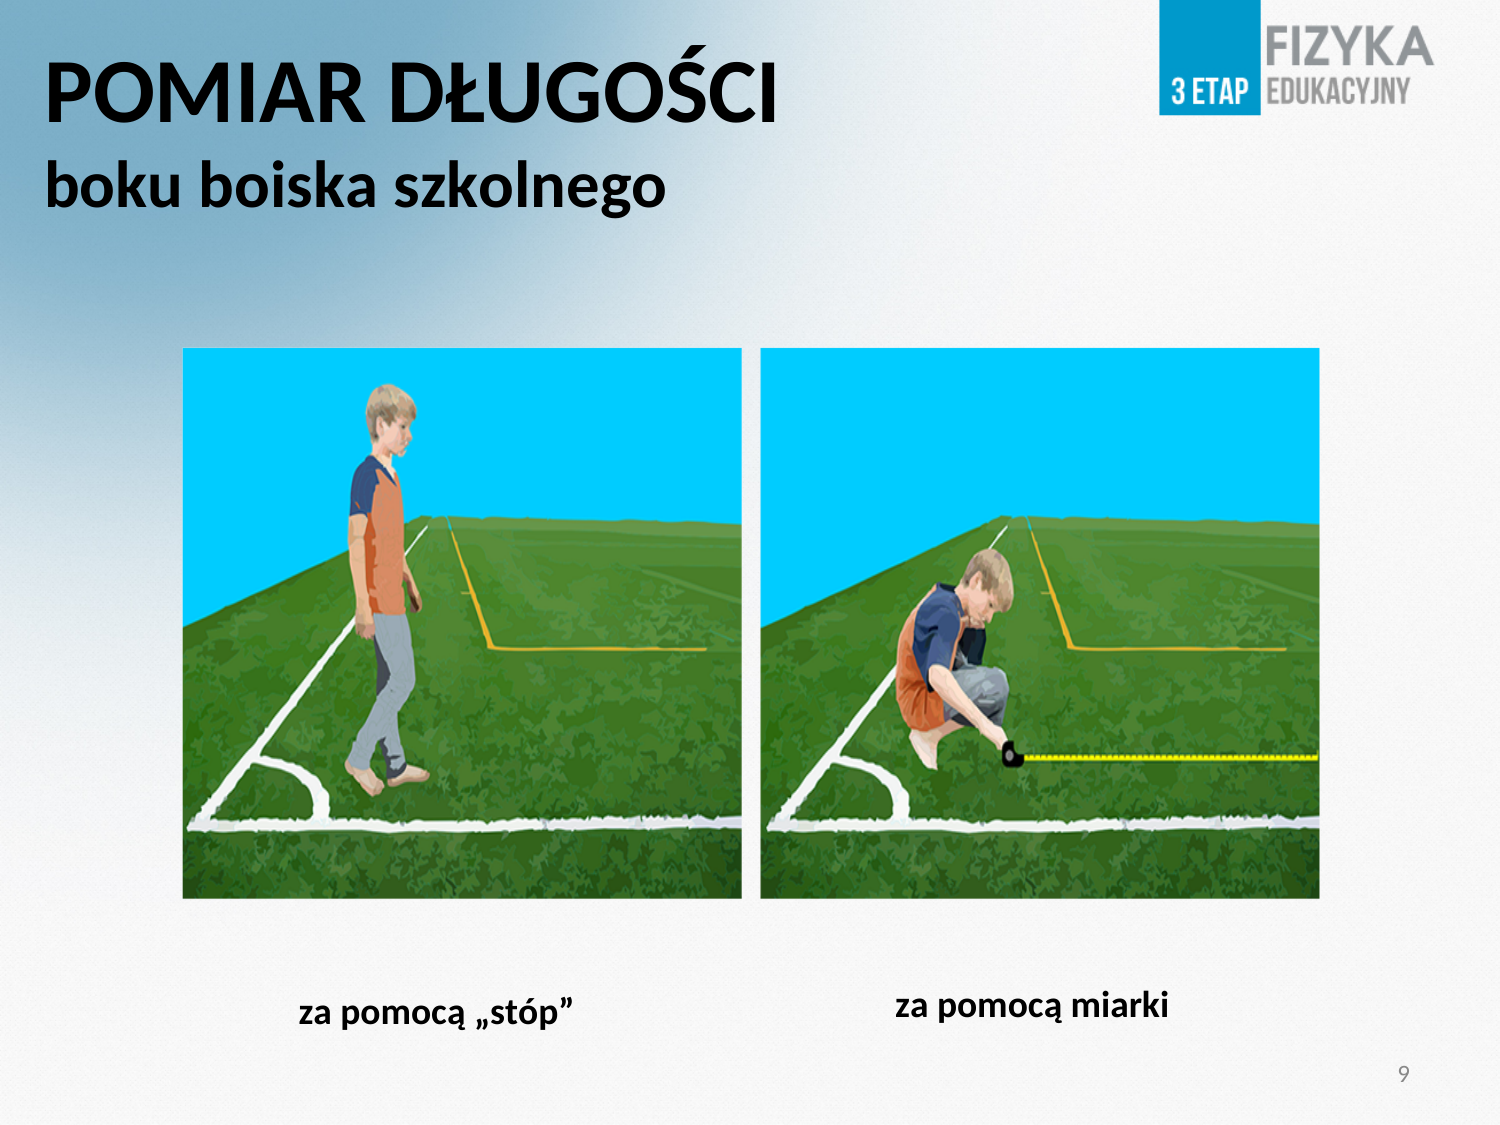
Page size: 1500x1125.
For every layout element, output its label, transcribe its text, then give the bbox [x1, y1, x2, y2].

text_box za pomocą miarki [880, 976, 1188, 1034]
text_box POMIAR DŁUGOŚCI boku boiska szkolnego [29, 23, 1380, 229]
picture [0, 0, 1500, 1125]
text_box <numer> [1074, 1042, 1426, 1103]
text_box za pomocą „stóp” [283, 968, 603, 1040]
